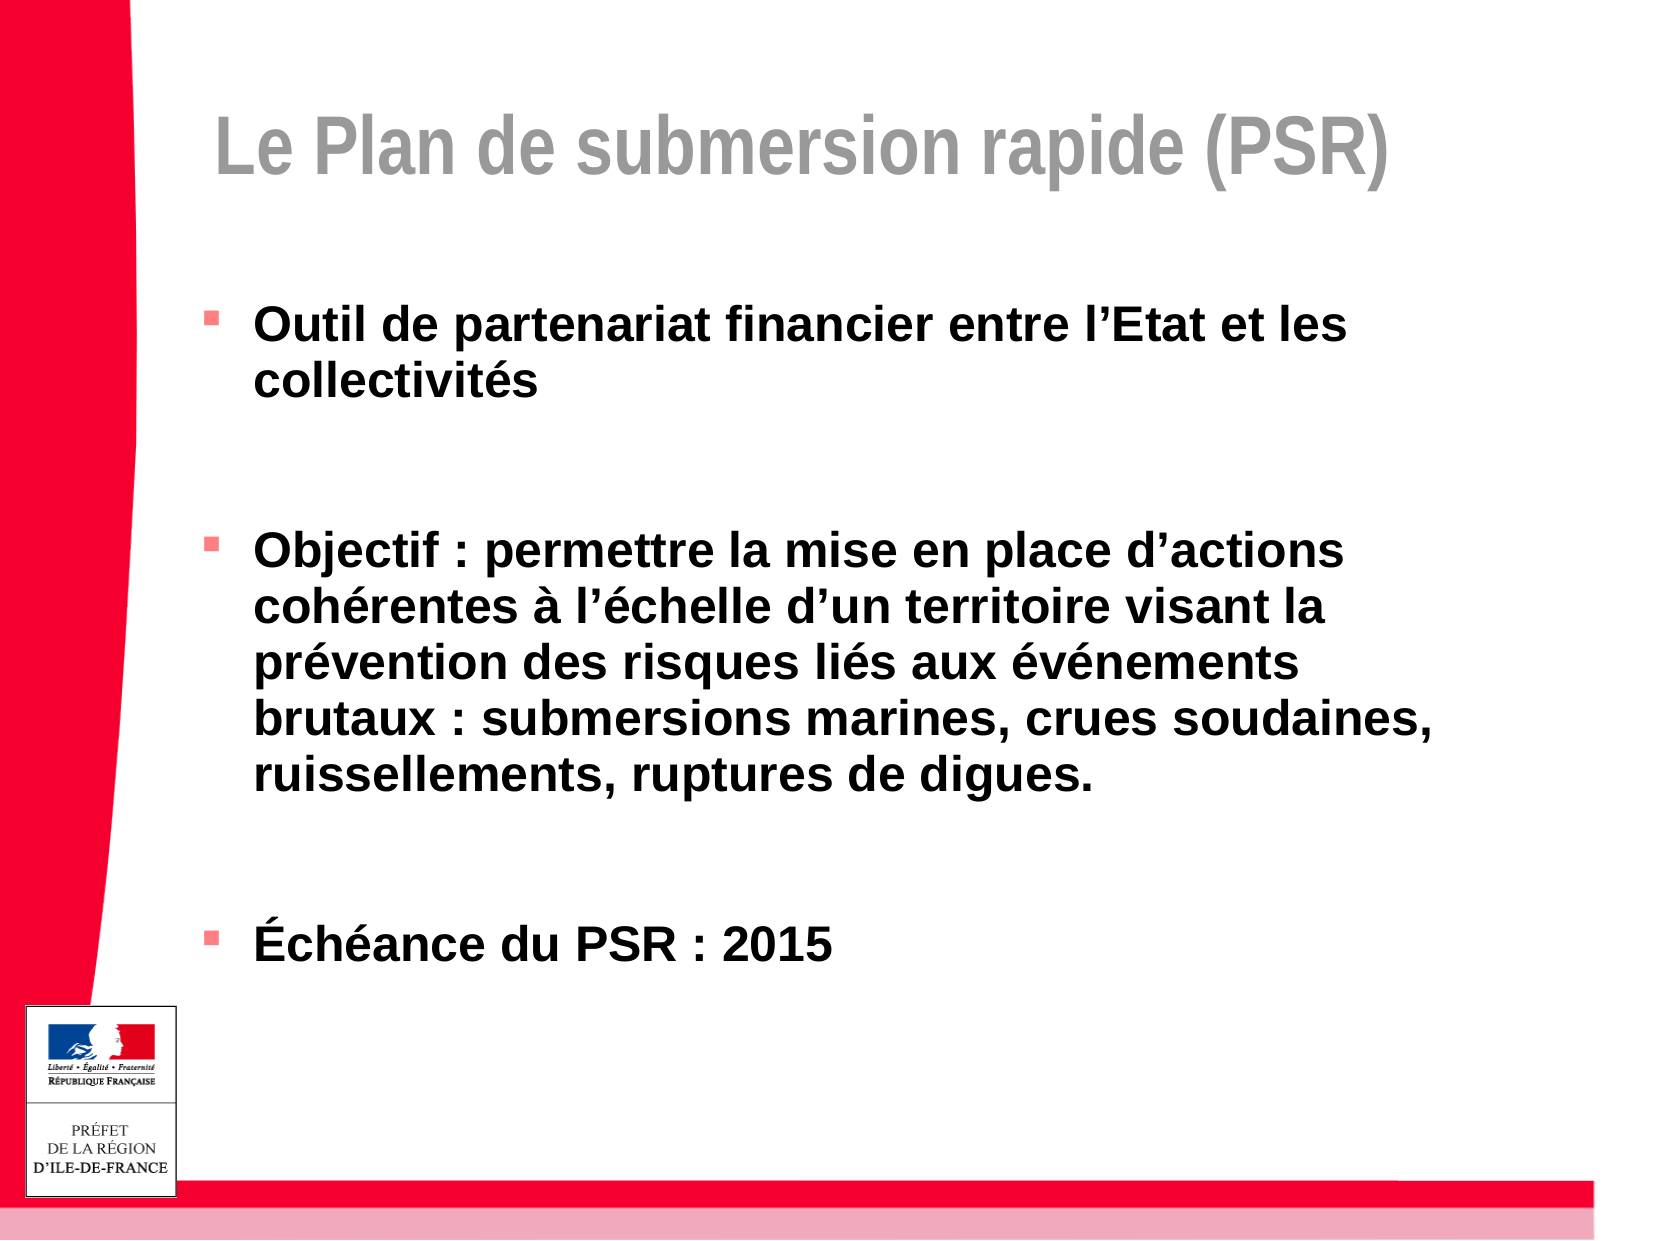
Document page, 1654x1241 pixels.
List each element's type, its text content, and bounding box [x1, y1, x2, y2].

list Outil de partenariat financier entre l’Etat et les collectivités Objectif : permettre la mise en place d’actions cohérentes à l’échelle d’un territoire visant la prévention des risques liés aux événements brutaux : submersions marines, crues soudaines, ruissellements, ruptures de digues. Échéance du PSR : 2015 [182, 296, 1512, 1078]
picture [0, 0, 1653, 1240]
title Le Plan de submersion rapide (PSR) [59, 40, 1548, 249]
